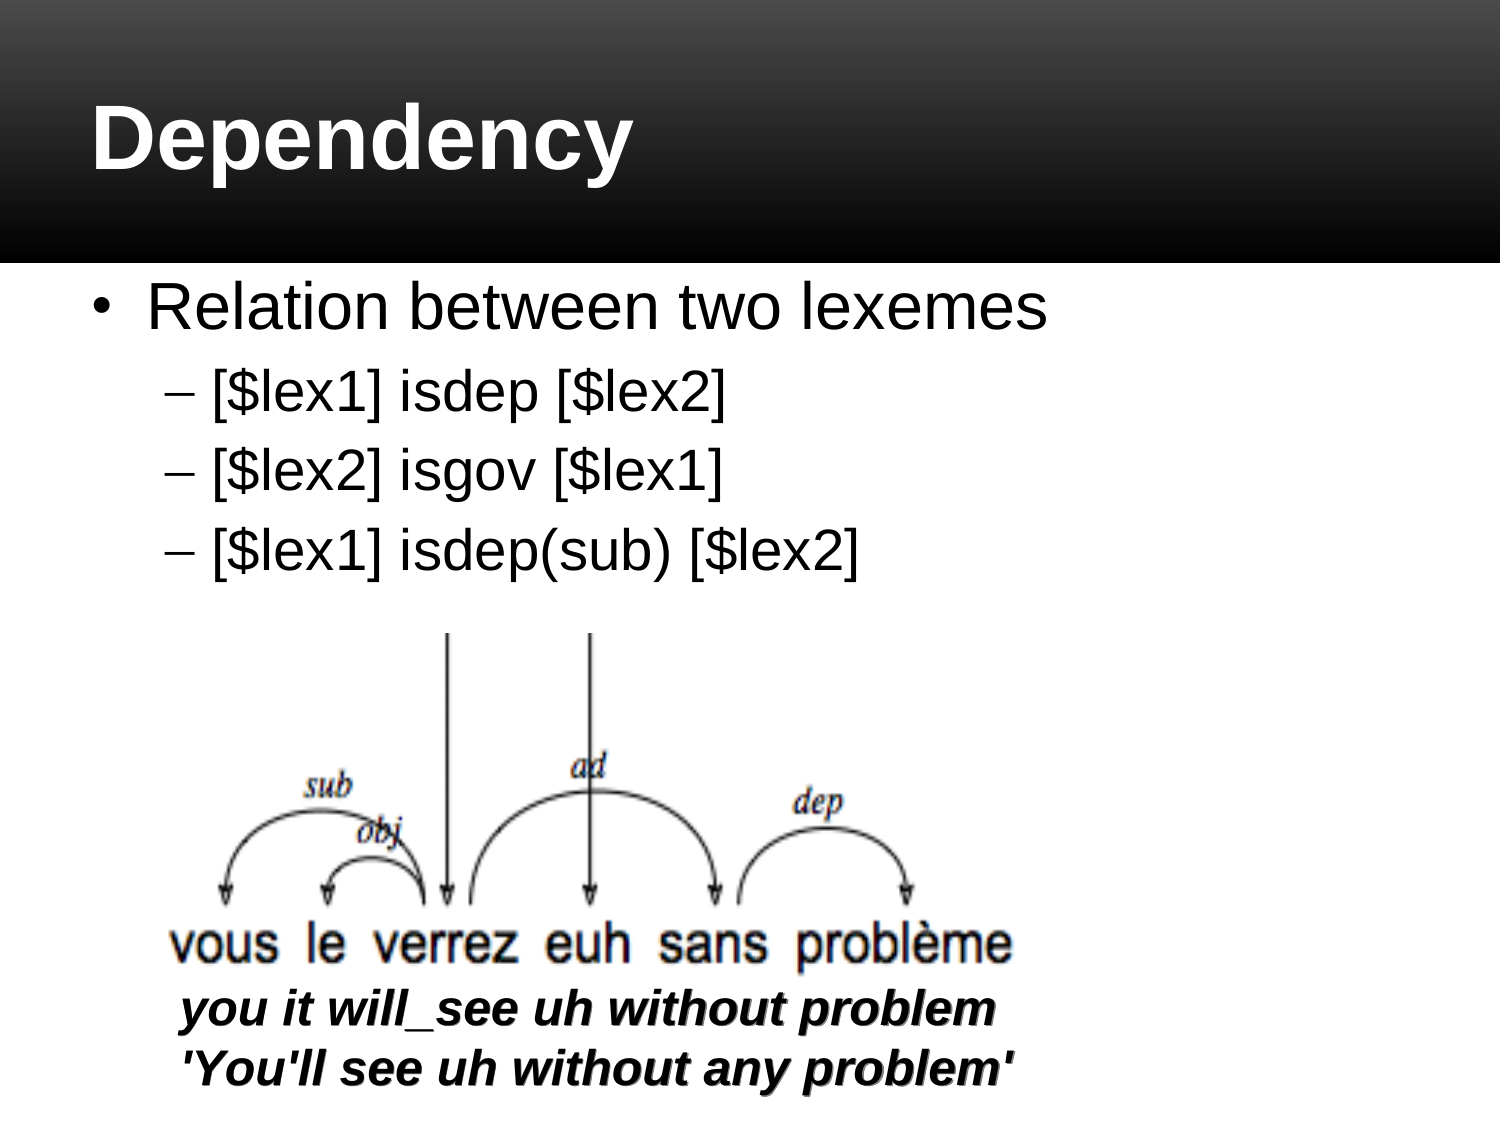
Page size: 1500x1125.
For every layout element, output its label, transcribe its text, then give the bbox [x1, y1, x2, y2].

text_box you it will_see uh without problem 'You'll see uh without any problem' [165, 968, 1036, 1104]
title Dependency [75, 45, 1426, 233]
list Relation between two lexemes [$lex1] isdep [$lex2] [$lex2] isgov [$lex1] [$lex1] isdep(sub) [$lex2] [75, 262, 1426, 1006]
picture [135, 633, 1096, 990]
